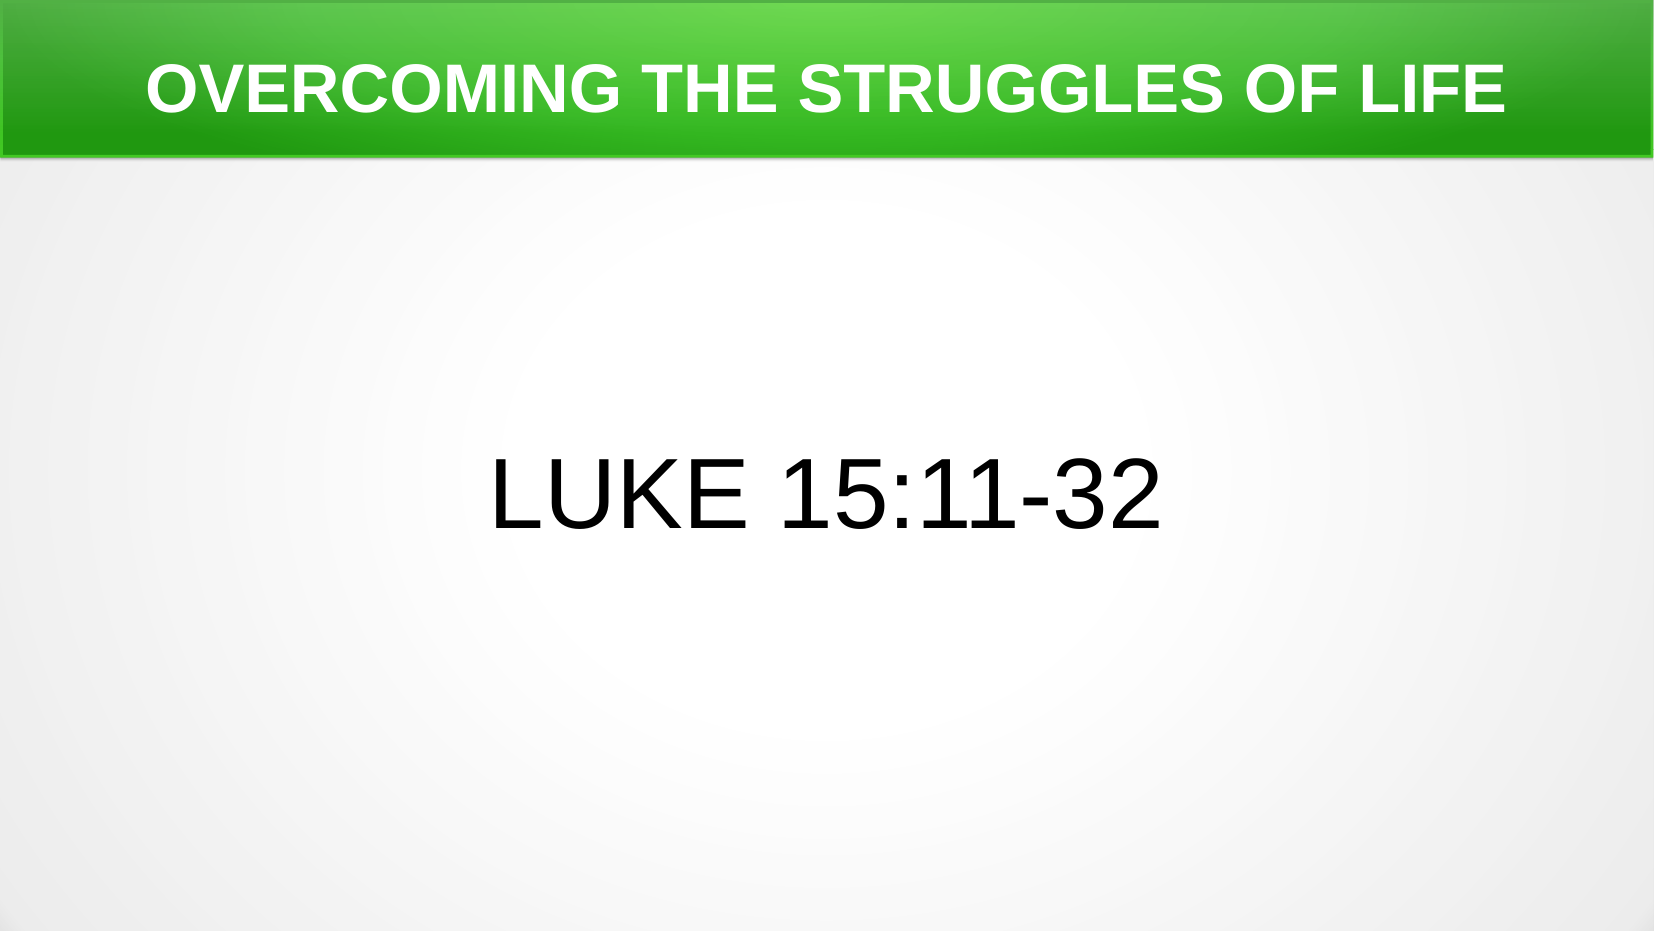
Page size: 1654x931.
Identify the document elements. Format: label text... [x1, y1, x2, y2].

subtitle LUKE 15:11-32 [82, 224, 1571, 764]
title OVERCOMING THE STRUGGLES OF LIFE [82, 35, 1571, 142]
